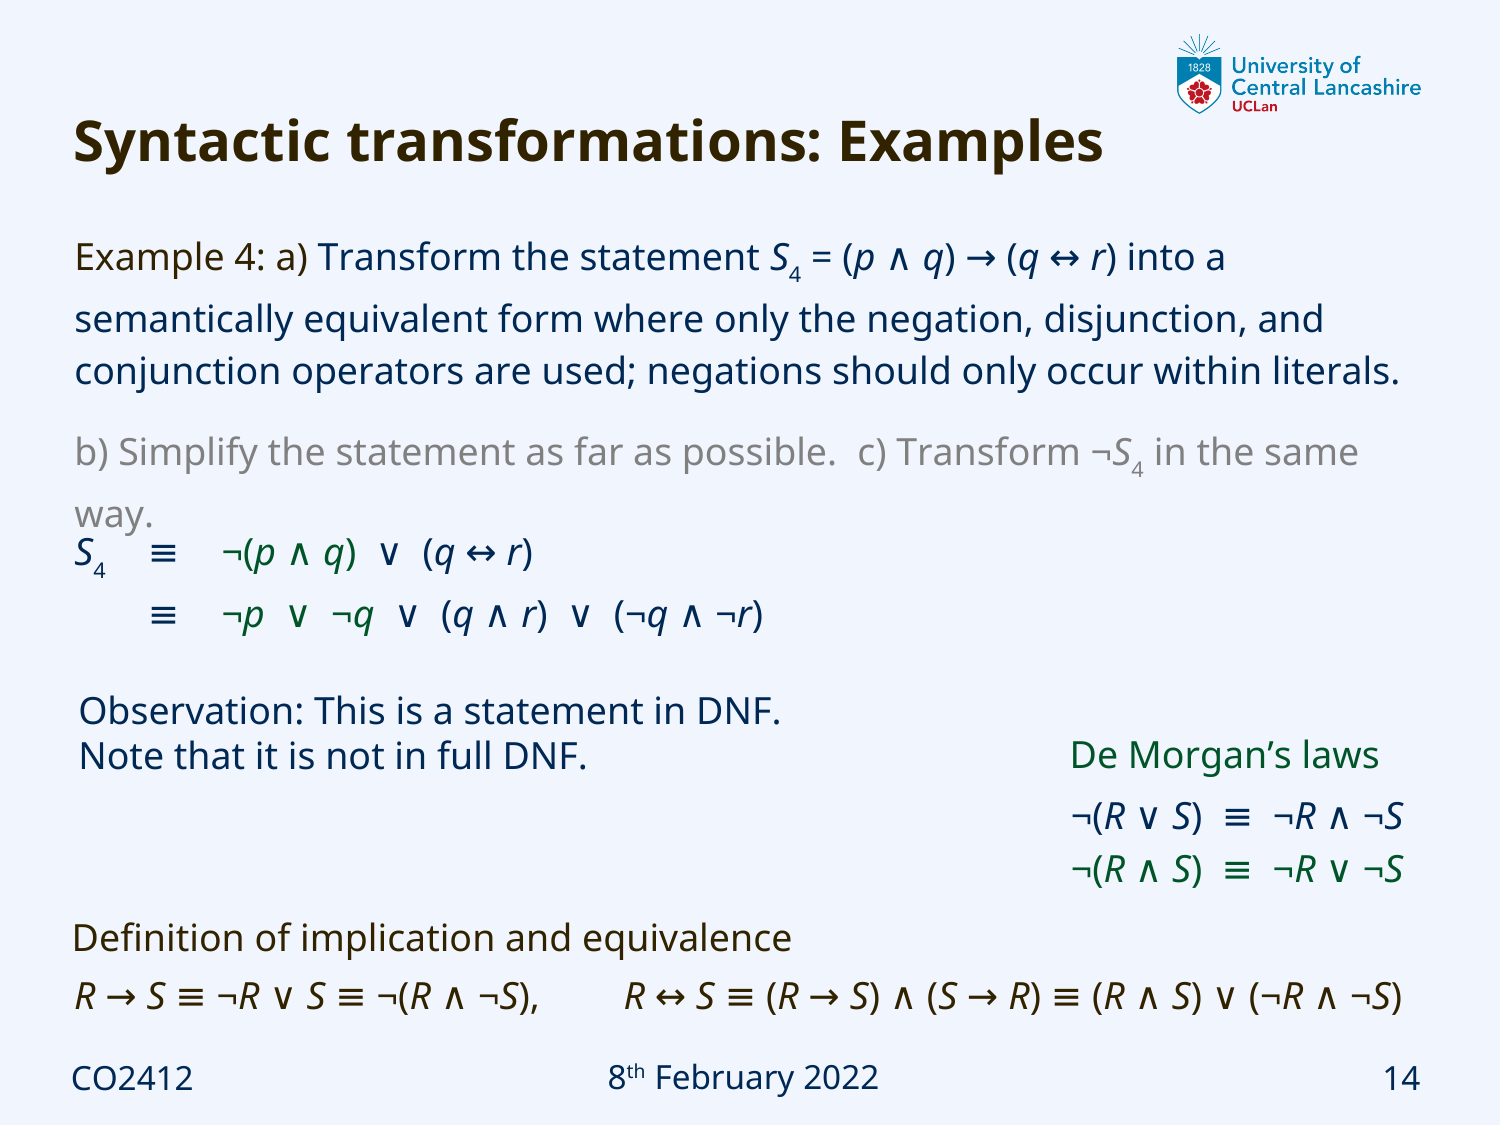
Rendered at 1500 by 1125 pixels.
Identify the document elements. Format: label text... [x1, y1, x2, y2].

text_box R ↔ S ≡ (R → S) ∧ (S → R) ≡ (R ∧ S) ∨ (¬R ∧ ¬S) [608, 964, 1441, 1025]
text_box R → S ≡ ¬R ∨ S ≡ ¬(R ∧ ¬S), [59, 964, 608, 1025]
text_box De Morgan’s laws [1054, 723, 1423, 784]
text_box Observation: This is a statement in DNF. Note that it is not in full DNF. [63, 679, 813, 785]
picture [1177, 34, 1421, 93]
title Syntactic transformations: Examples [58, 93, 1475, 186]
text_box ¬(R ∧ S) ≡ ¬R ∨ ¬S [1056, 837, 1500, 898]
text_box Example 4: a) Transform the statement S4 = (p ∧ q) → (q ↔ r) into a semantically equivalent form where only the negation, disjunction, and conjunction operators are used; negations should only occur within literals. b) Simplify the statement as far as possible. c) Transform ¬S4 in the same way. [59, 216, 1454, 490]
text_box ¬(R ∨ S) ≡ ¬R ∧ ¬S [1056, 784, 1479, 837]
text_box Definition of implication and equivalence [56, 906, 915, 967]
text_box S4 ≡ ¬(p ∧ q) ∨ (q ↔ r) ≡ ¬p ∨ ¬q ∨ (q ∧ r) ∨ (¬q ∧ ¬r) [59, 511, 1435, 677]
